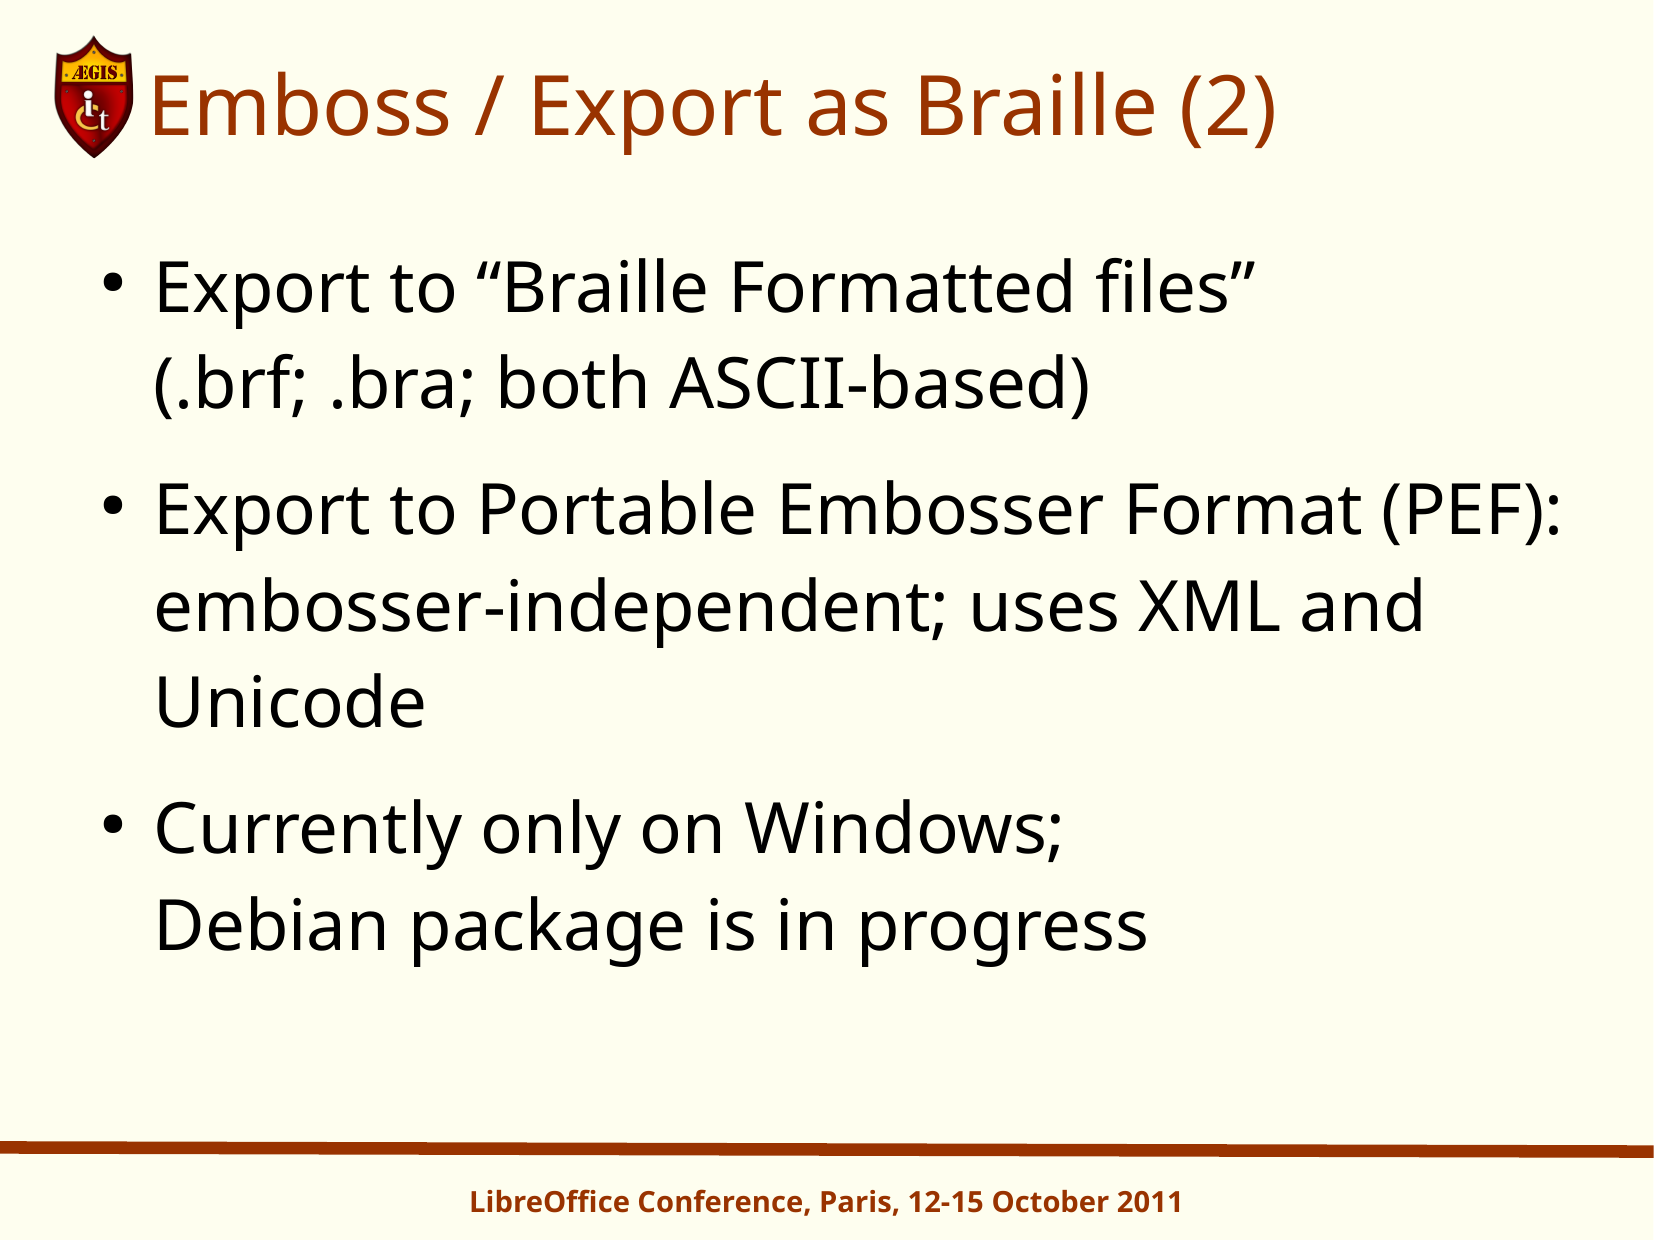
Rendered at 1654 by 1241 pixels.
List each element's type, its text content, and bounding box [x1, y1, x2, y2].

picture [24, 24, 167, 167]
title Emboss / Export as Braille (2) [147, 29, 1625, 178]
list Export to “Braille Formatted files” (.brf; .bra; both ASCII-based) Export to Portable Embosser Format (PEF): embosser-independent; uses XML and Unicode Currently only on Windows; Debian package is in progress [82, 236, 1595, 1109]
